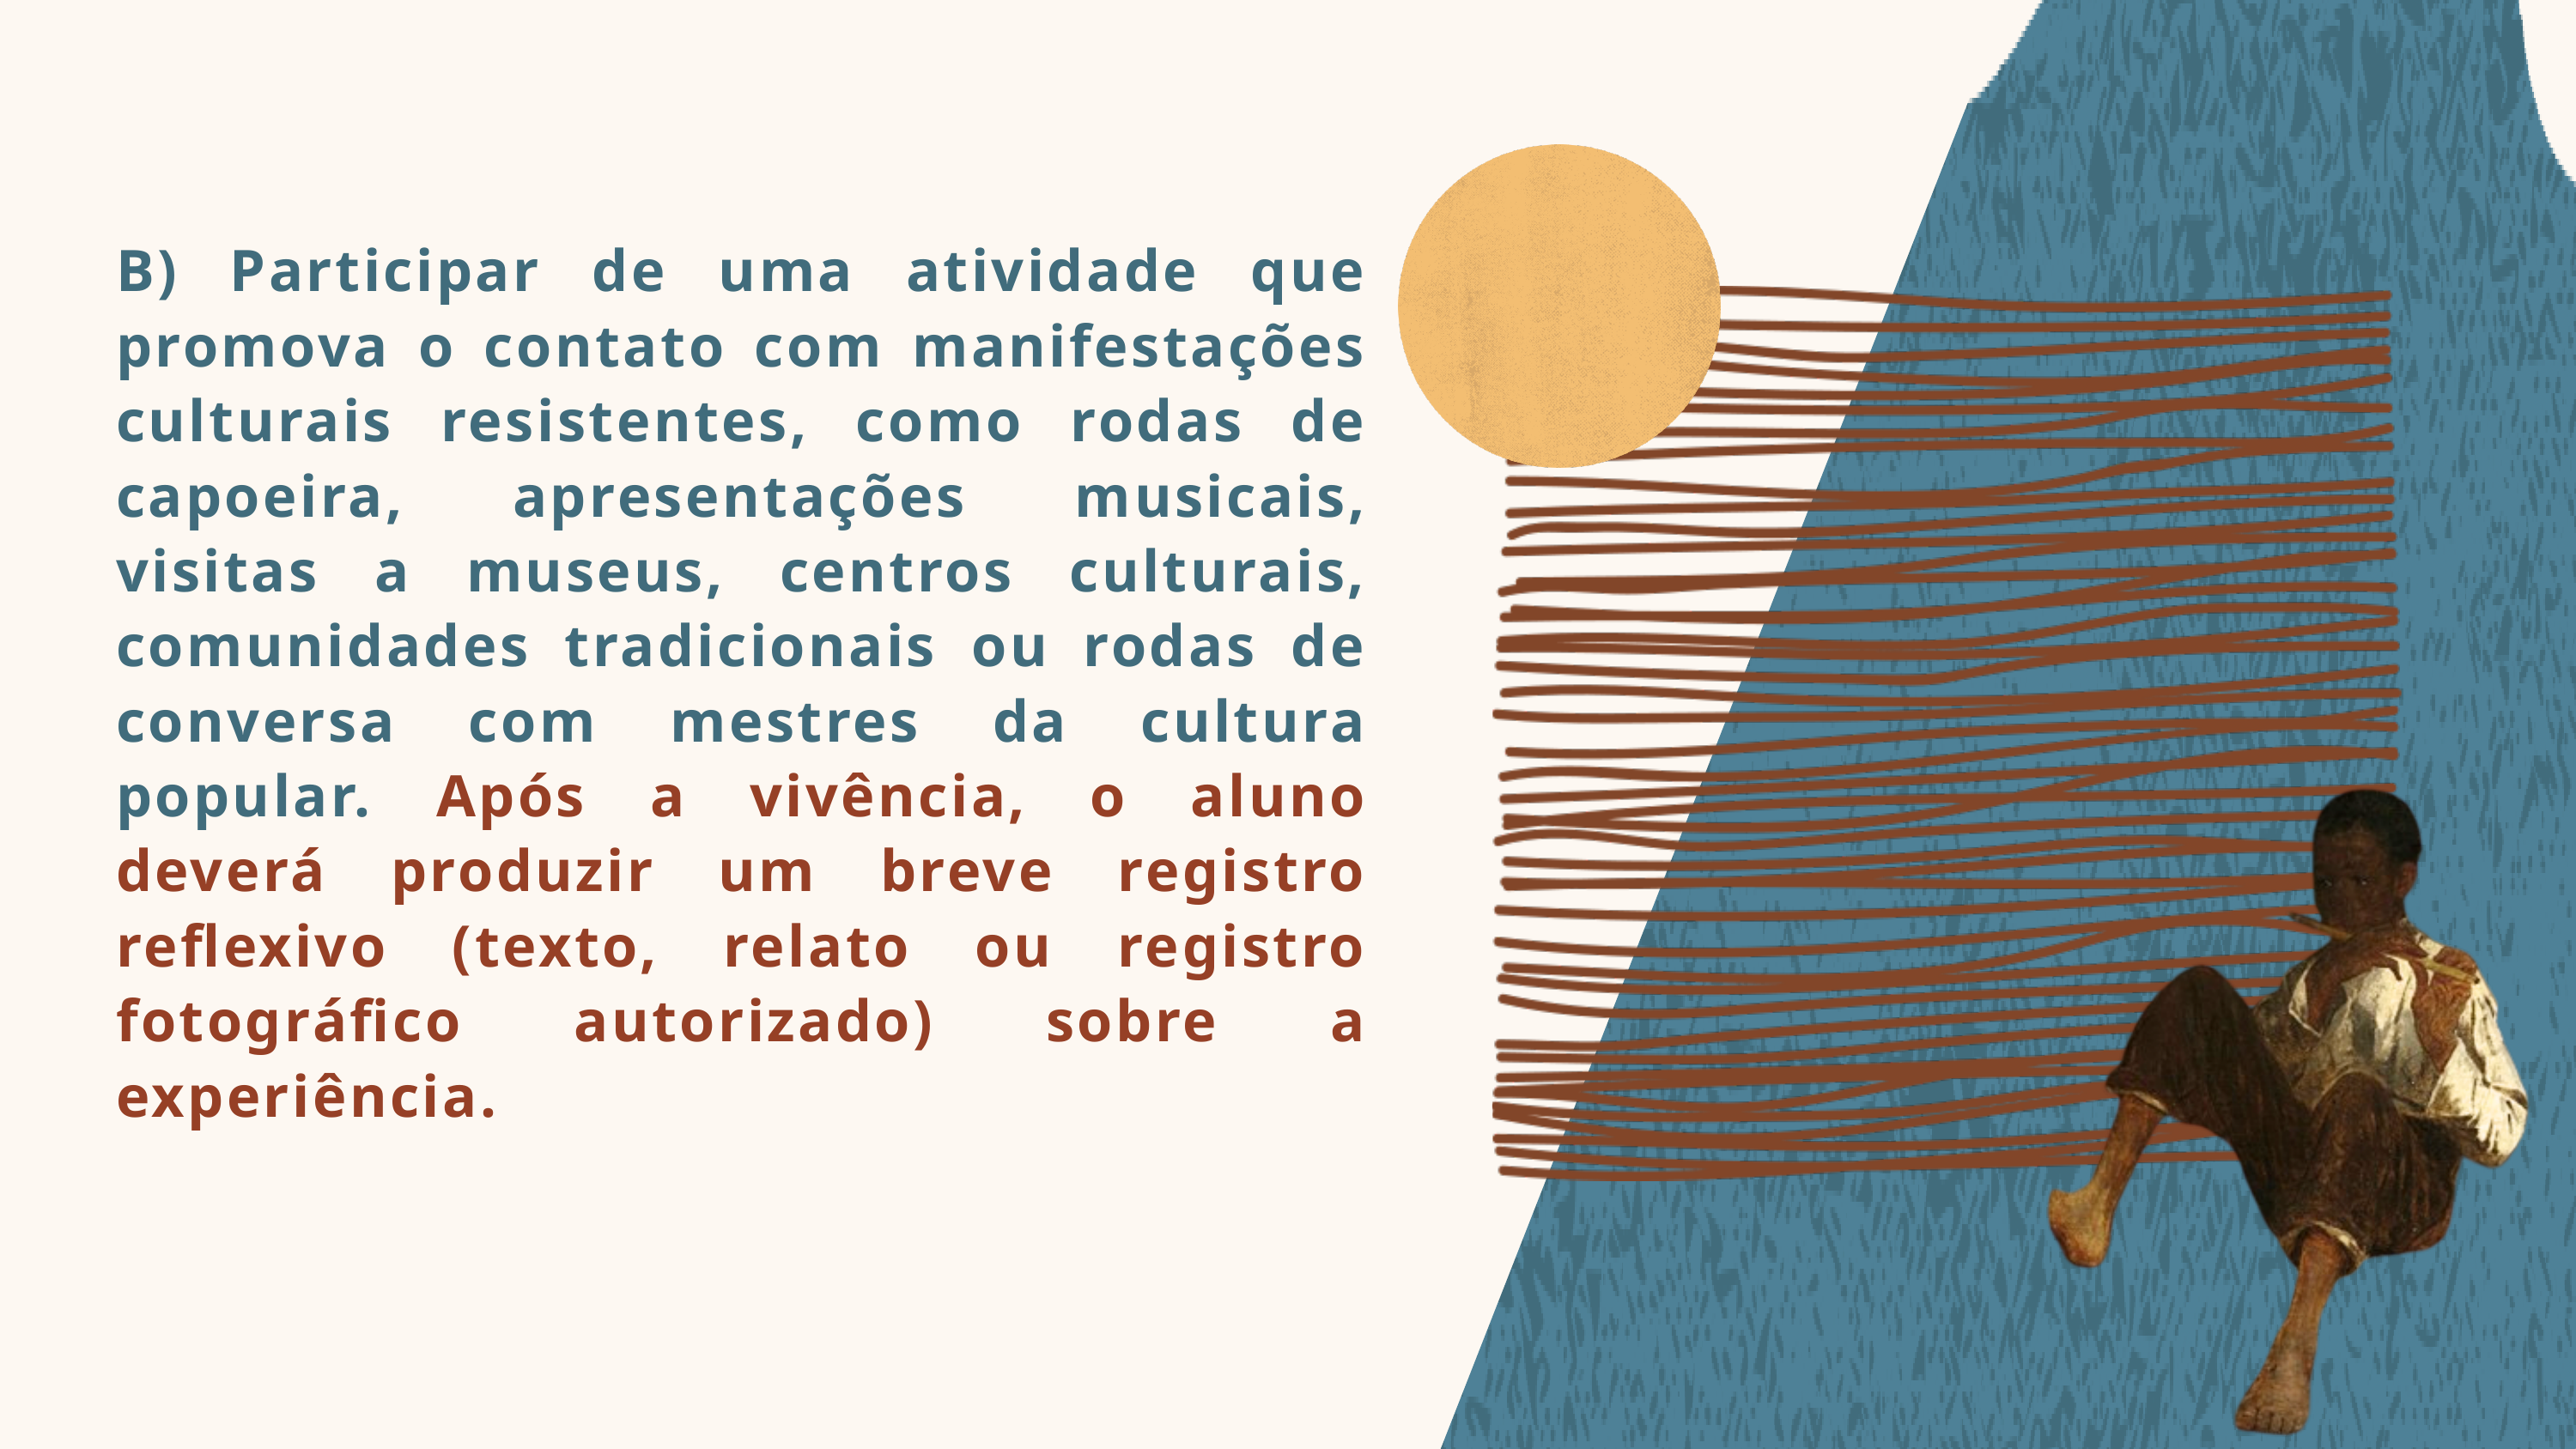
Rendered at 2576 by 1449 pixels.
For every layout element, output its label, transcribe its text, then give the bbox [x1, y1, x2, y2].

text_box [1398, 0, 2576, 1449]
text_box B) Participar de uma atividade que promova o contato com manifestações culturais resistentes, como rodas de capoeira, apresentações musicais, visitas a museus, centros culturais, comunidades tradicionais ou rodas de conversa com mestres da cultura popular. Após a vivência, o aluno deverá produzir um breve registro reflexivo (texto, relato ou registro fotográfico autorizado) sobre a experiência. [116, 227, 1370, 1203]
